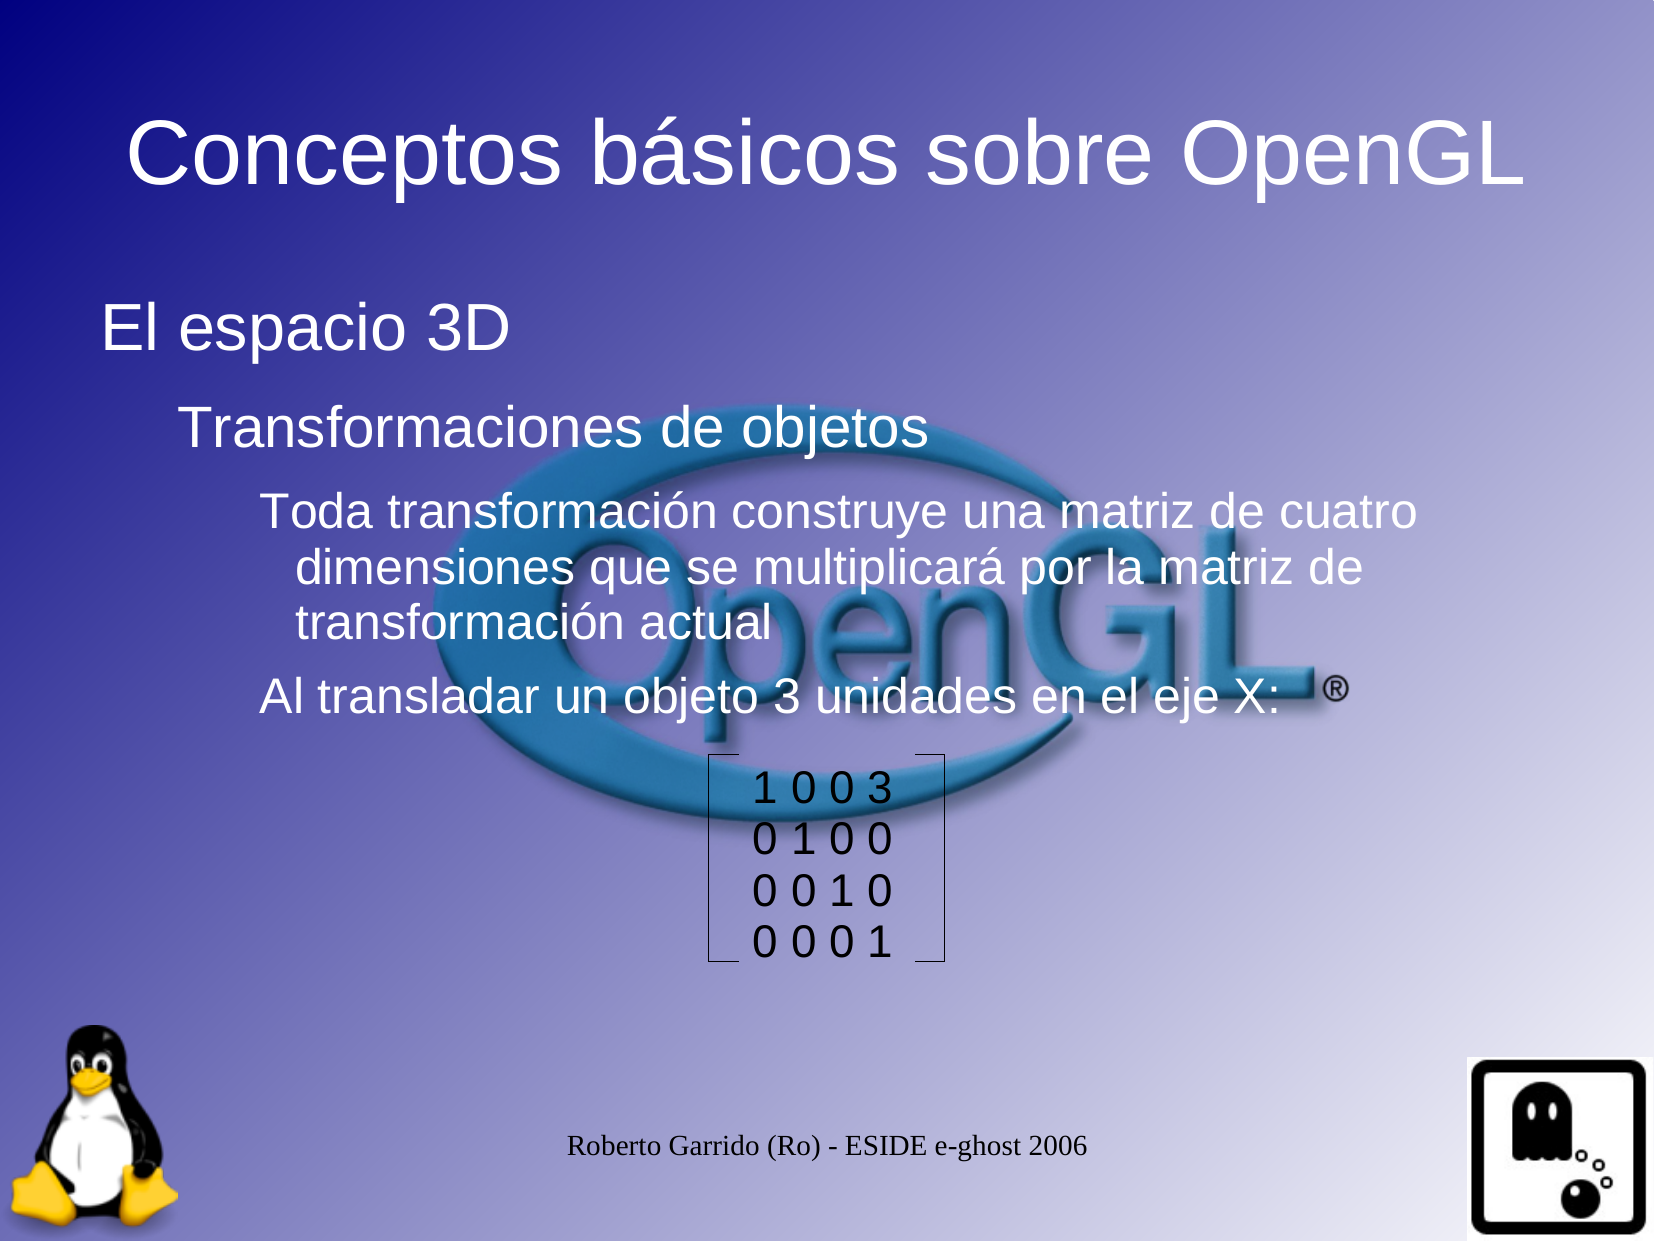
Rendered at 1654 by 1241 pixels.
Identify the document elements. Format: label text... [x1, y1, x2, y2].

list El espacio 3D Transformaciones de objetos Toda transformación construye una matriz de cuatro dimensiones que se multiplicará por la matriz de transformación actual Al transladar un objeto 3 unidades en el eje X: [82, 290, 1571, 1109]
picture [0, 1025, 178, 1241]
picture [1467, 1057, 1654, 1241]
title Conceptos básicos sobre OpenGL [82, 49, 1571, 257]
text_box 1 0 0 3 0 1 0 0 0 0 1 0 0 0 0 1 [738, 754, 945, 975]
